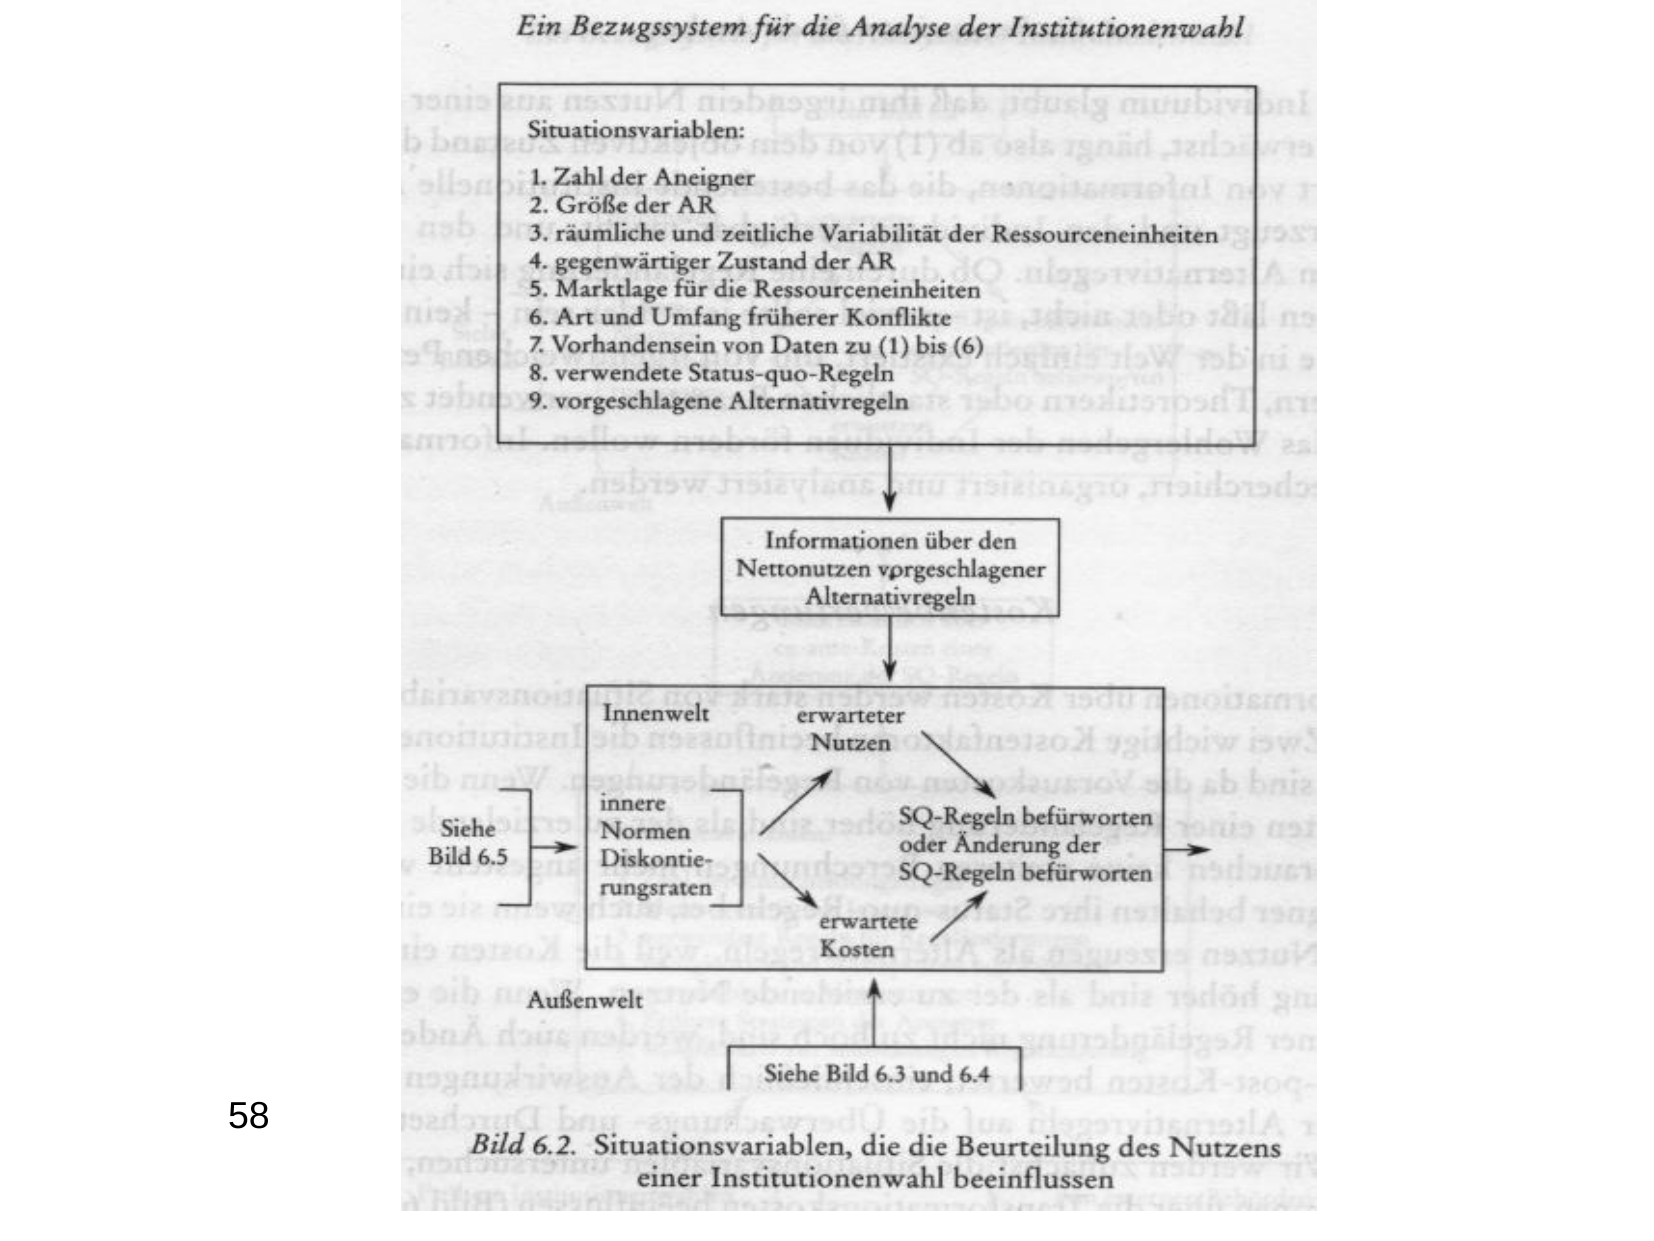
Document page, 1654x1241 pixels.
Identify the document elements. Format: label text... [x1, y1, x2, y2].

text_box <Nummer> [213, 1087, 431, 1158]
picture [401, 0, 1317, 1211]
